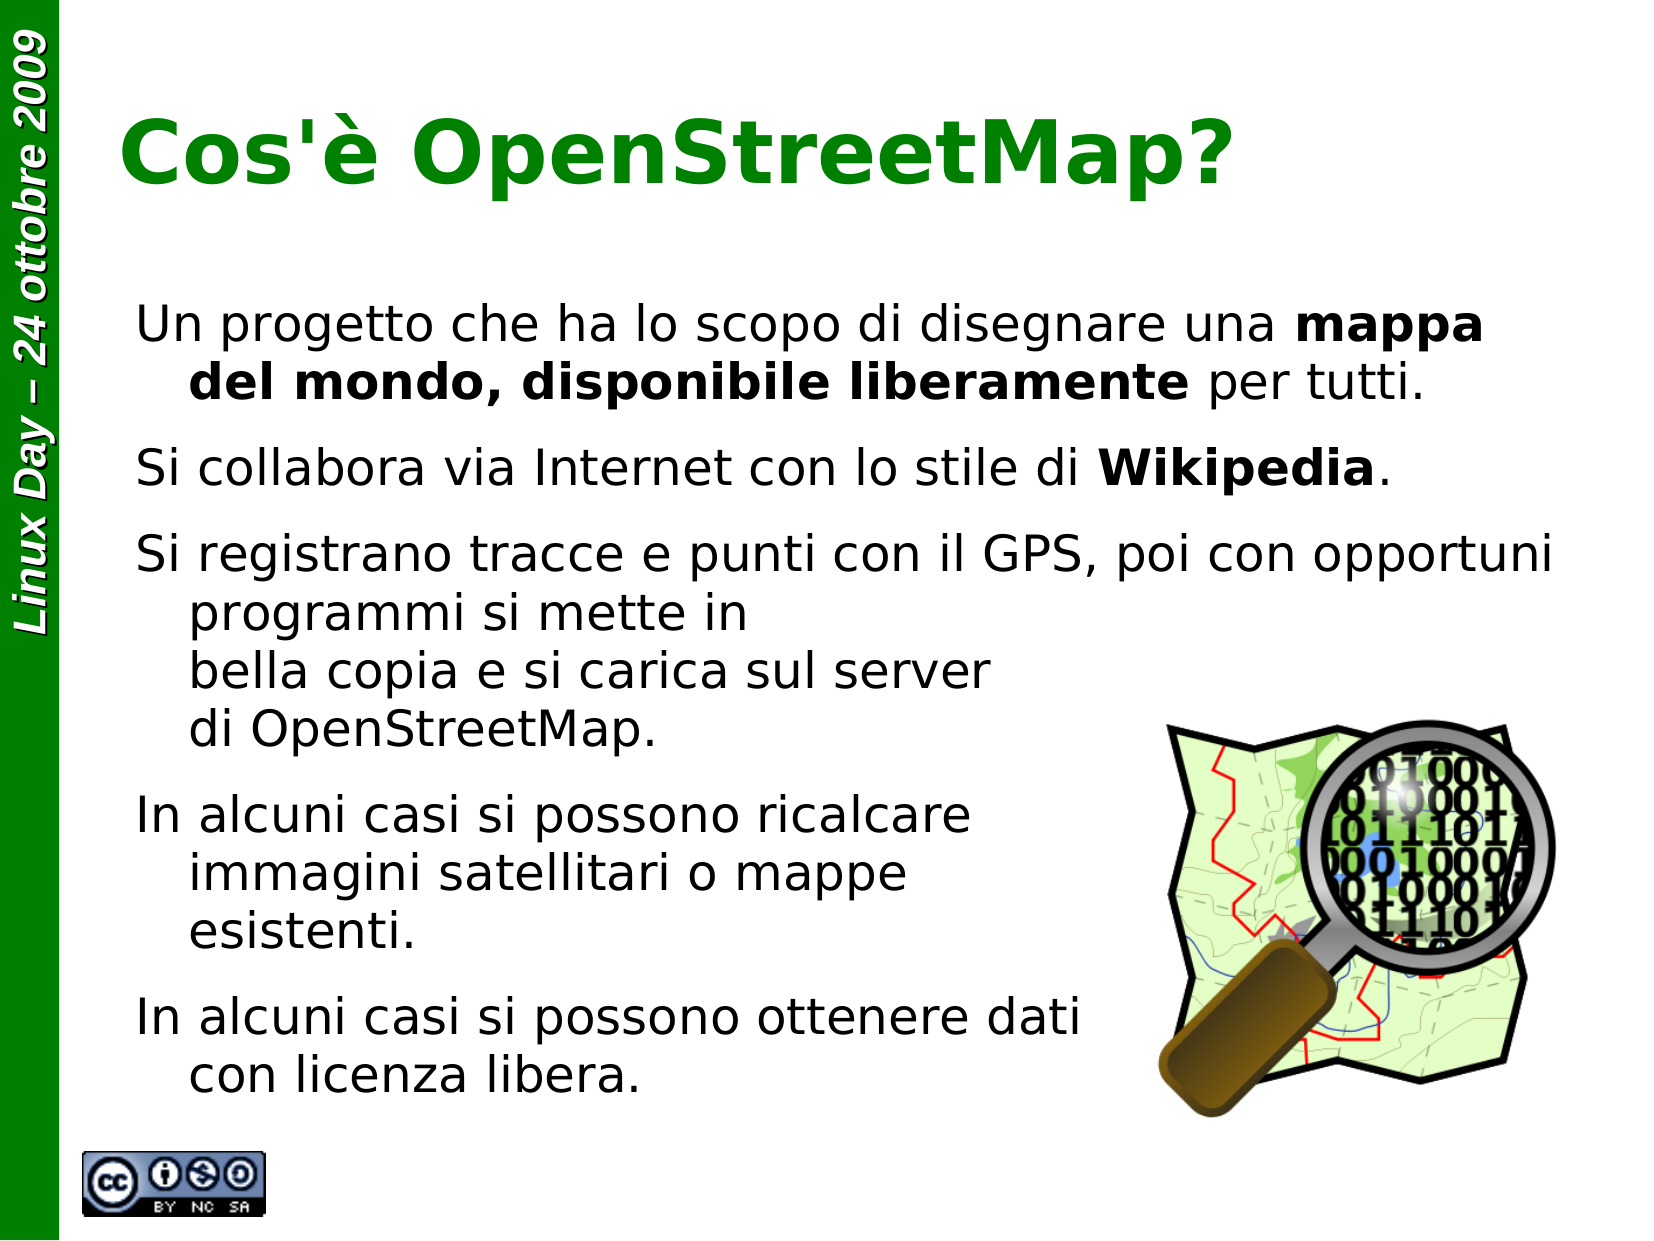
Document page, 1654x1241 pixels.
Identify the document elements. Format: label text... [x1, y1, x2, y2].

title Cos'è OpenStreetMap? [118, 56, 1565, 249]
list Un progetto che ha lo scopo di disegnare una mappa del mondo, disponibile liberamente per tutti. Si collabora via Internet con lo stile di Wikipedia. Si registrano tracce e punti con il GPS, poi con opportuni programmi si mette in bella copia e si carica sul server di OpenStreetMap. In alcuni casi si possono ricalcare immagini satellitari o mappe esistenti. In alcuni casi si possono ottenere dati con licenza libera. [118, 295, 1565, 1123]
picture [82, 1151, 266, 1217]
picture [1151, 708, 1565, 1123]
